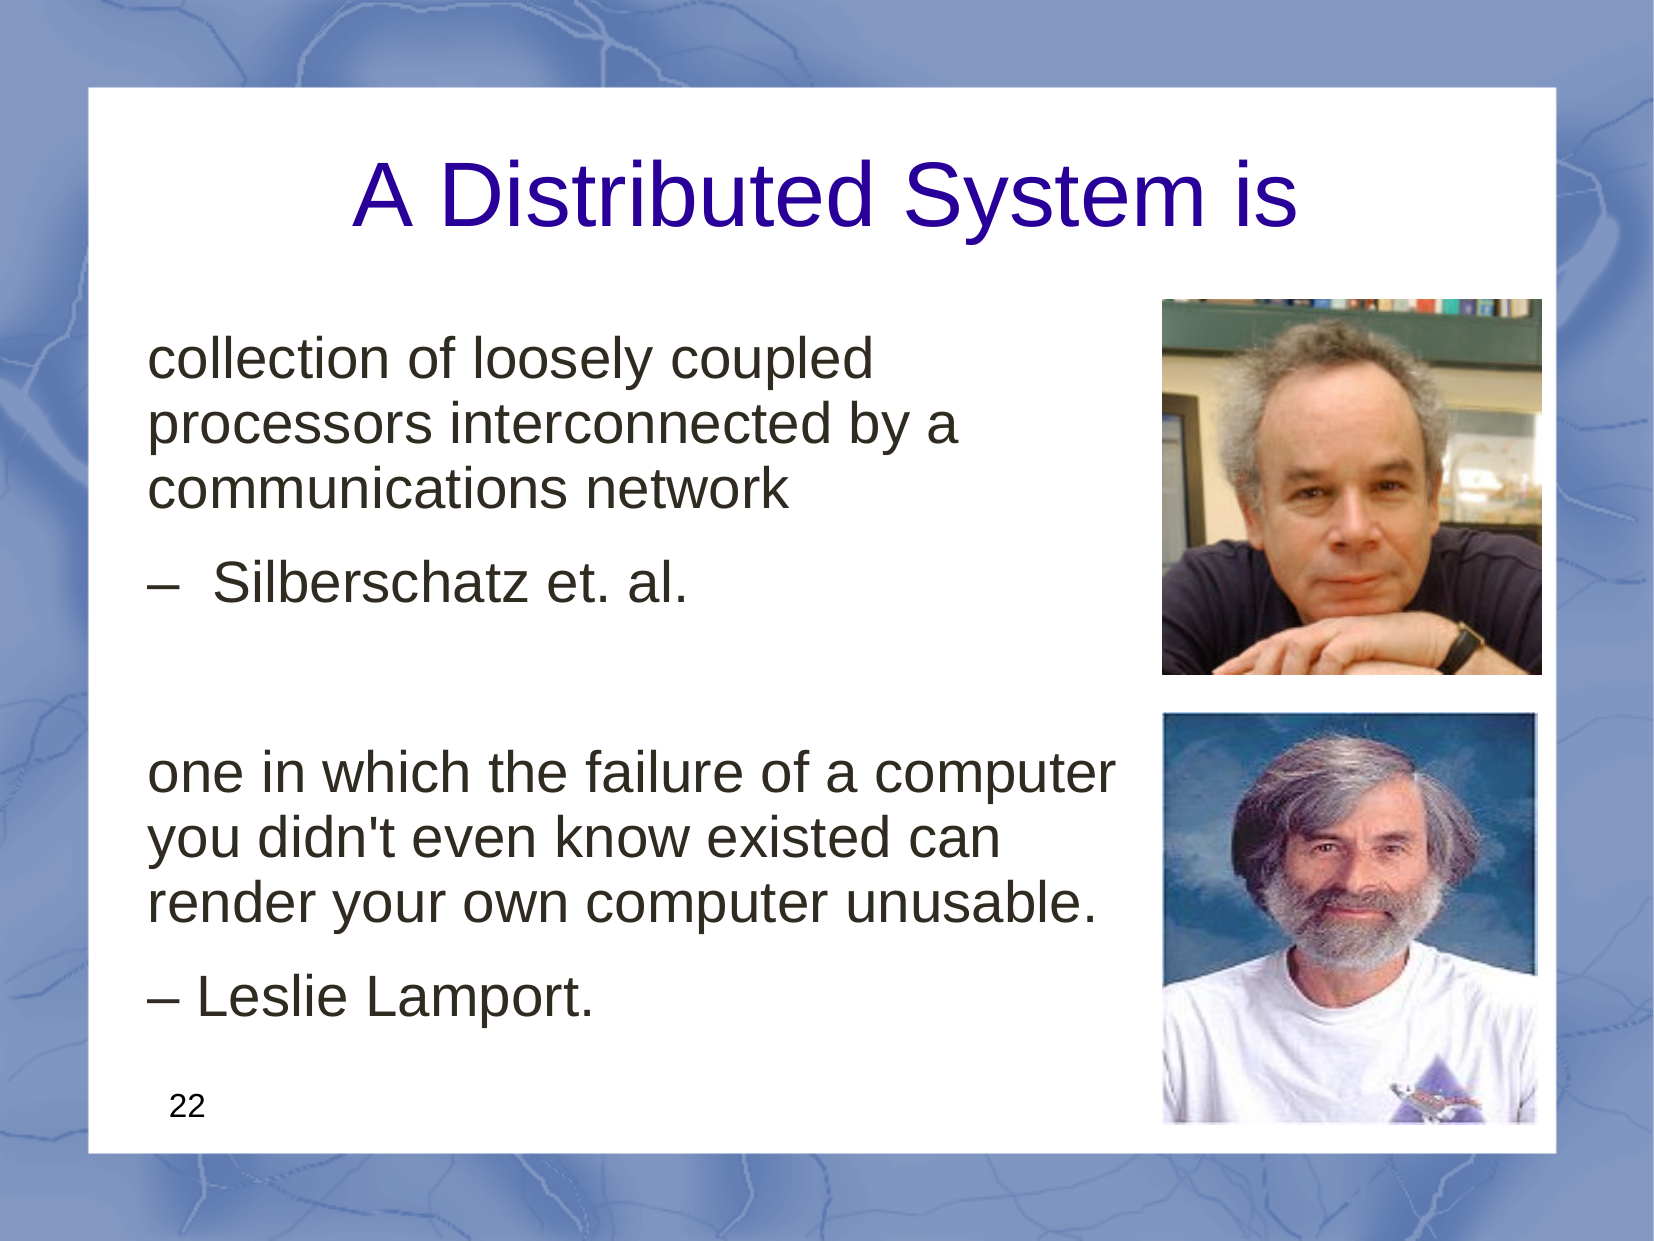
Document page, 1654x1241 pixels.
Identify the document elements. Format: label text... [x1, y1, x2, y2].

list collection of loosely coupled processors interconnected by a communications network – Silberschatz et. al. one in which the failure of a computer you didn't even know existed can render your own computer unusable. – Leslie Lamport. [147, 325, 1163, 1097]
picture [0, 0, 1654, 1241]
title A Distributed System is [118, 90, 1536, 298]
